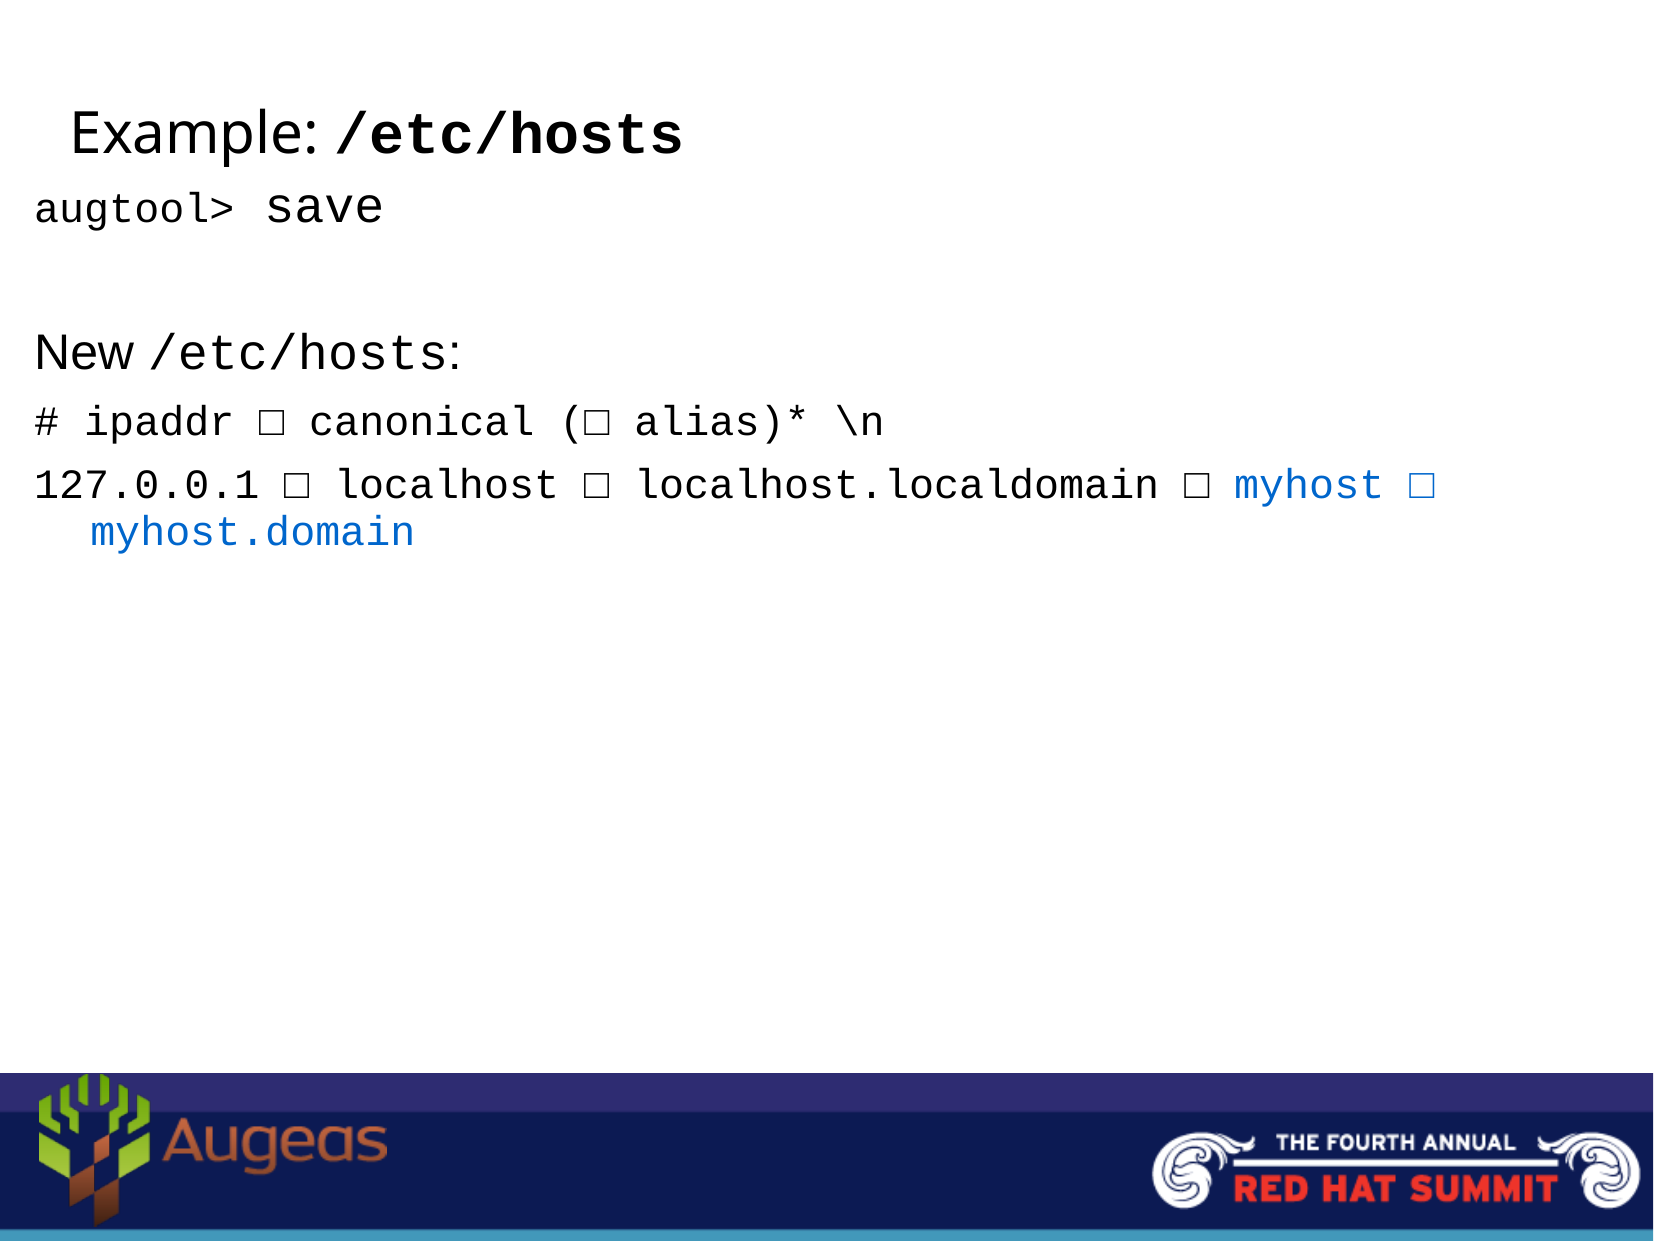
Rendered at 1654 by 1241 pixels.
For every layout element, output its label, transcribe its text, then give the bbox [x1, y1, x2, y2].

title Example: /etc/hosts [69, 71, 1501, 180]
list augtool> save New /etc/hosts: # ipaddr □ canonical (□ alias)* \n 127.0.0.1 □ localhost □ localhost.localdomain □ myhost □ myhost.domain [34, 180, 1631, 1089]
picture [0, 1073, 1654, 1241]
